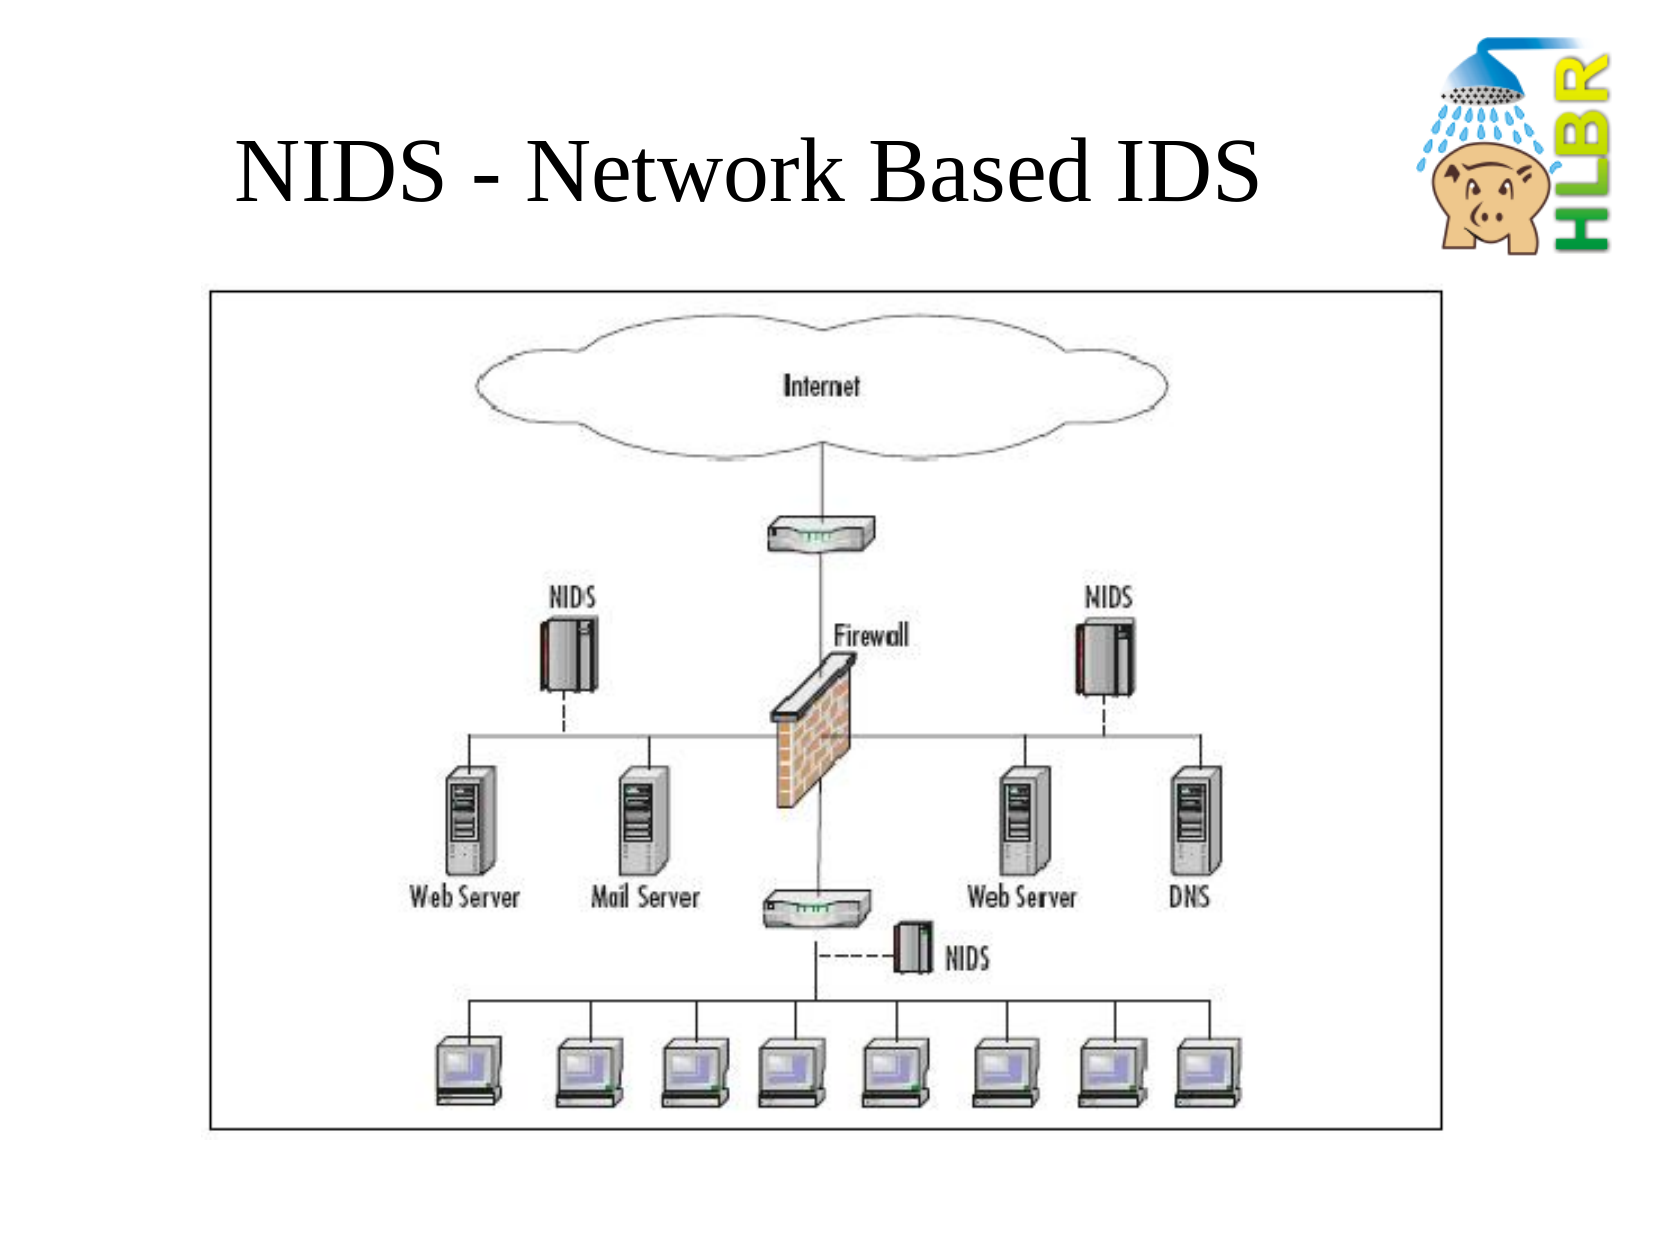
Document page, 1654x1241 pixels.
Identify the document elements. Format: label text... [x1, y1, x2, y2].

picture [201, 282, 1459, 1140]
picture [1416, 37, 1612, 260]
title NIDS - Network Based IDS [112, 76, 1388, 264]
